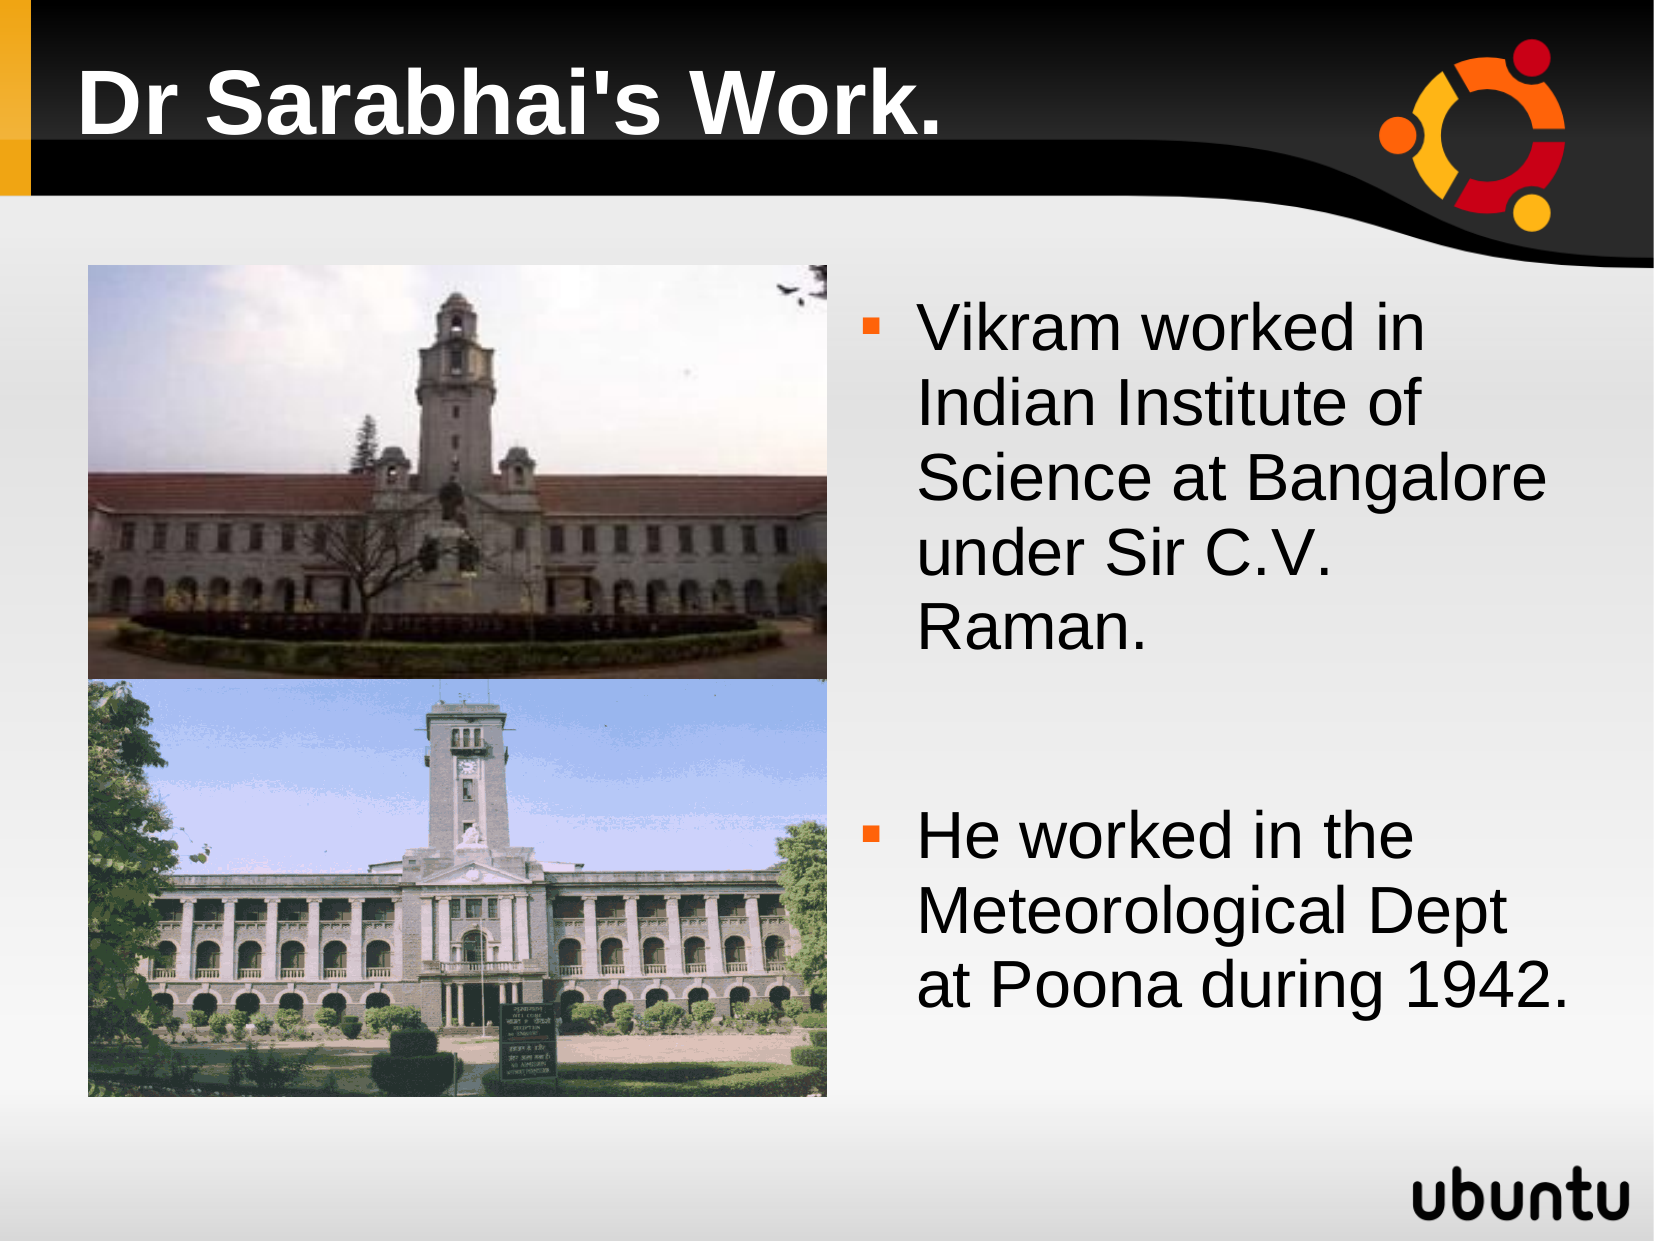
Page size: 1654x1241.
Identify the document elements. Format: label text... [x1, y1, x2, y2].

picture [0, 0, 1654, 1241]
list Vikram worked in Indian Institute of Science at Bangalore under Sir C.V. Raman. He worked in the Meteorological Dept at Poona during 1942. [845, 290, 1572, 1202]
title Dr Sarabhai's Work. [76, 0, 1565, 207]
